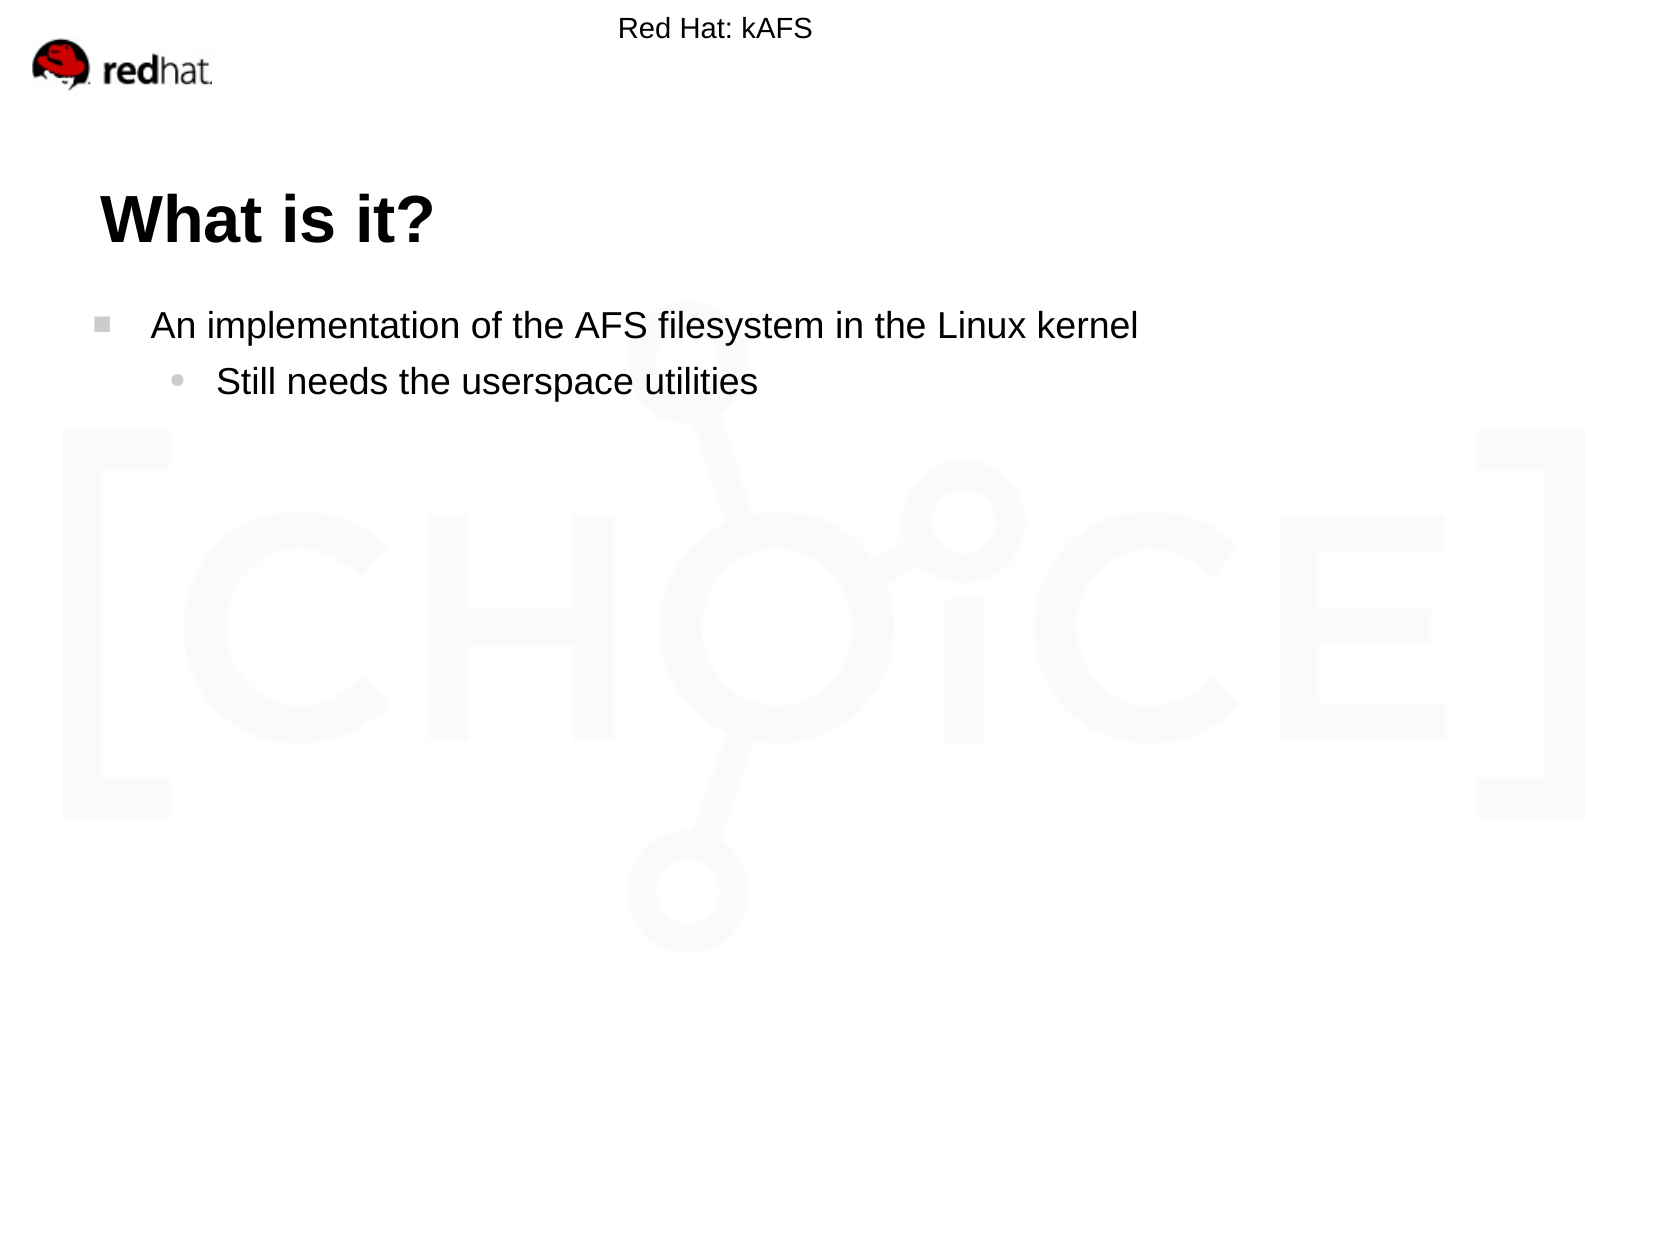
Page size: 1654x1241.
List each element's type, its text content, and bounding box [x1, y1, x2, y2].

list An implementation of the AFS filesystem in the Linux kernel Still needs the userspace utilities [94, 304, 1500, 1174]
picture [31, 37, 212, 98]
picture [63, 302, 1585, 952]
title What is it? [100, 164, 1506, 275]
